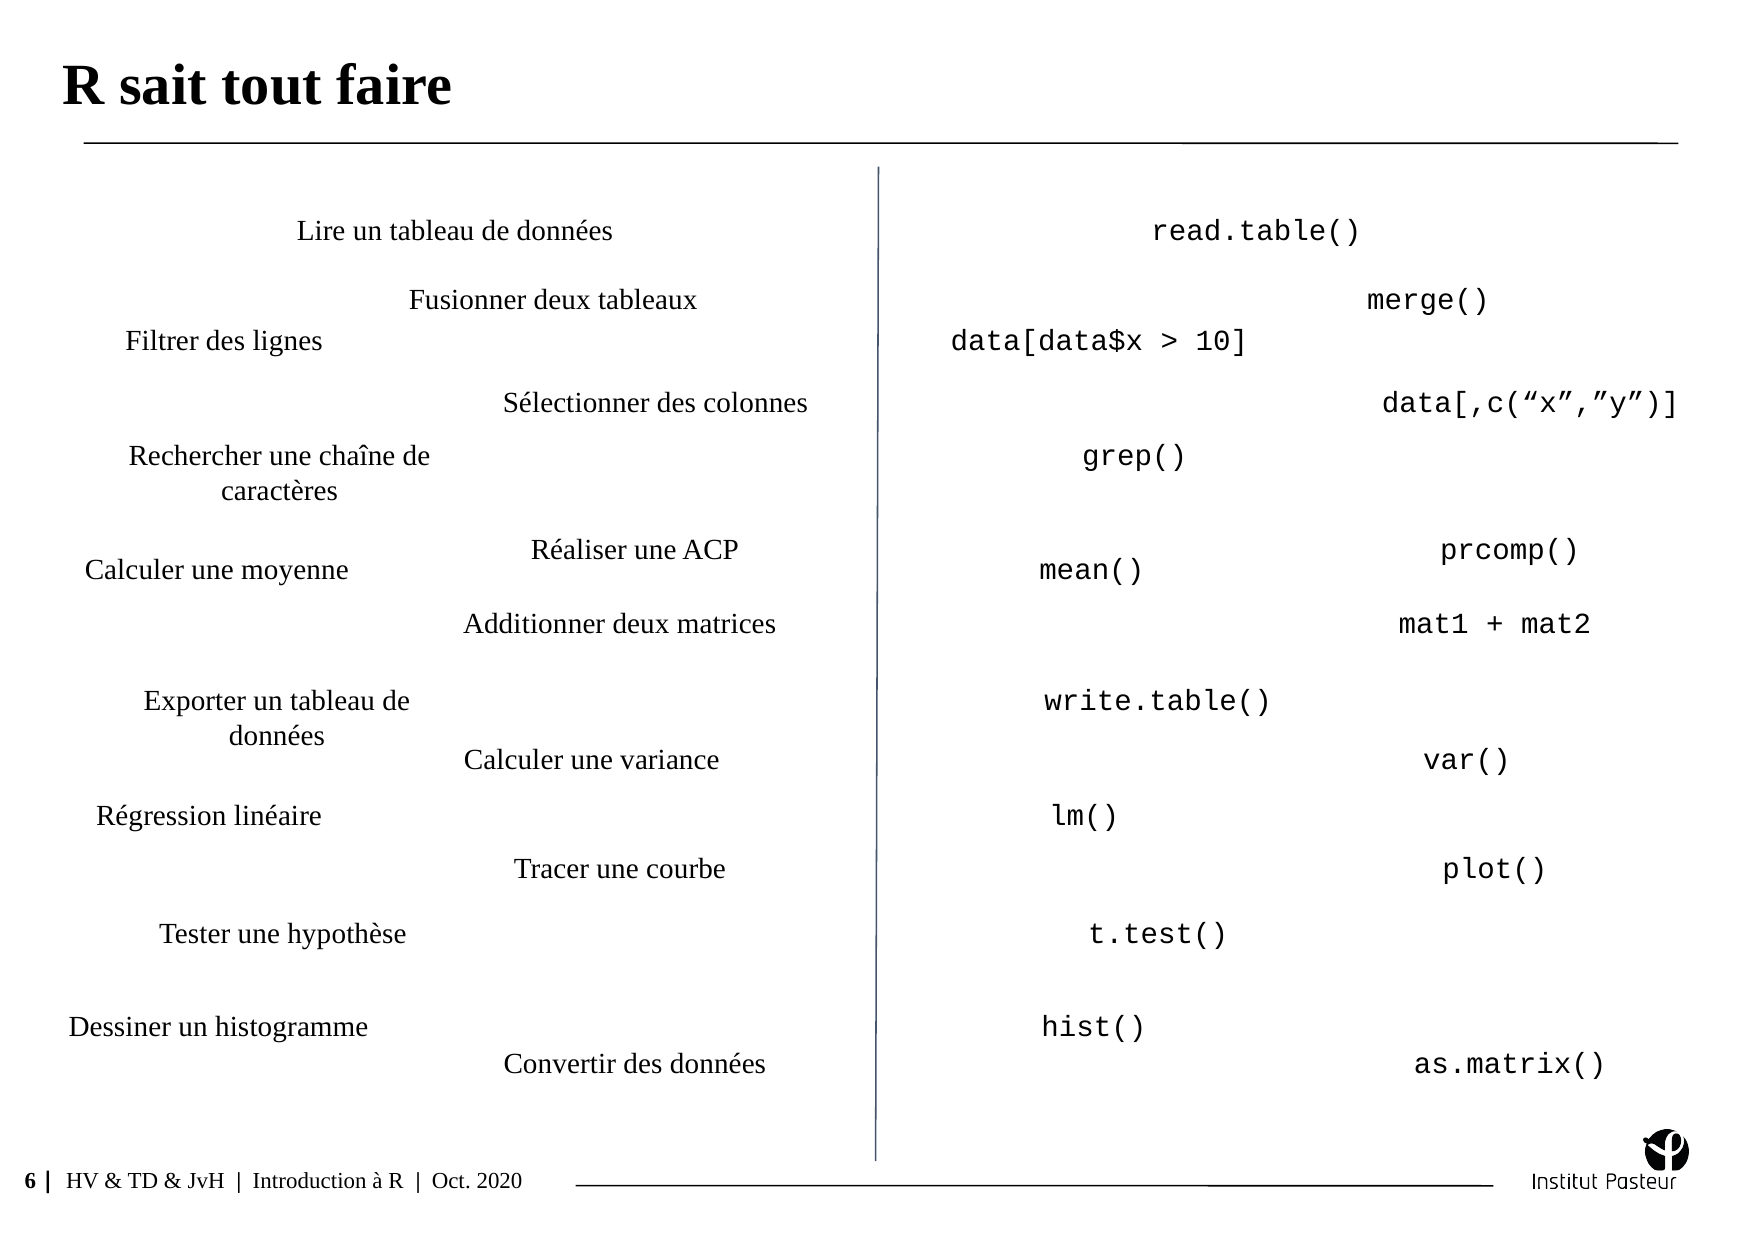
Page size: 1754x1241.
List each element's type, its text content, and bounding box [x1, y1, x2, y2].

text_box Sélectionner des colonnes [468, 368, 843, 428]
text_box Rechercher une chaîne de caractères [101, 420, 458, 481]
text_box var() [1289, 724, 1645, 785]
text_box data[data$x > 10] [921, 306, 1277, 366]
text_box R sait tout faire [62, 2, 1692, 160]
text_box Exporter un tableau de données [121, 666, 432, 726]
text_box mat1 + mat2 [1317, 589, 1673, 649]
text_box write.table() [980, 666, 1336, 726]
text_box Fusionner deux tableaux [375, 265, 732, 325]
text_box Additionner deux matrices [442, 589, 798, 649]
text_box Calculer une variance [414, 724, 770, 785]
text_box Calculer une moyenne [39, 534, 395, 595]
text_box t.test() [980, 899, 1336, 959]
text_box Tester une hypothèse [105, 899, 461, 959]
text_box Réaliser une ACP [457, 515, 813, 575]
text_box hist() [906, 992, 1281, 1052]
text_box Tracer une courbe [442, 834, 798, 894]
text_box plot() [1317, 834, 1673, 894]
text_box Régression linéaire [31, 781, 387, 841]
picture [1533, 1129, 1689, 1189]
text_box Dessiner un histogramme [31, 992, 406, 1052]
text_box mean() [914, 534, 1270, 595]
text_box grep() [936, 420, 1333, 481]
text_box Filtrer des lignes [46, 306, 402, 366]
text_box Lire un tableau de données [203, 196, 707, 256]
text_box as.matrix() [1332, 1028, 1688, 1089]
text_box data[,c(“x”,”y”)] [1343, 368, 1718, 428]
text_box prcomp() [1332, 515, 1688, 575]
text_box Convertir des données [457, 1028, 813, 1089]
text_box lm() [906, 781, 1262, 841]
text_box merge() [1250, 265, 1607, 325]
text_box read.table() [1078, 196, 1434, 256]
